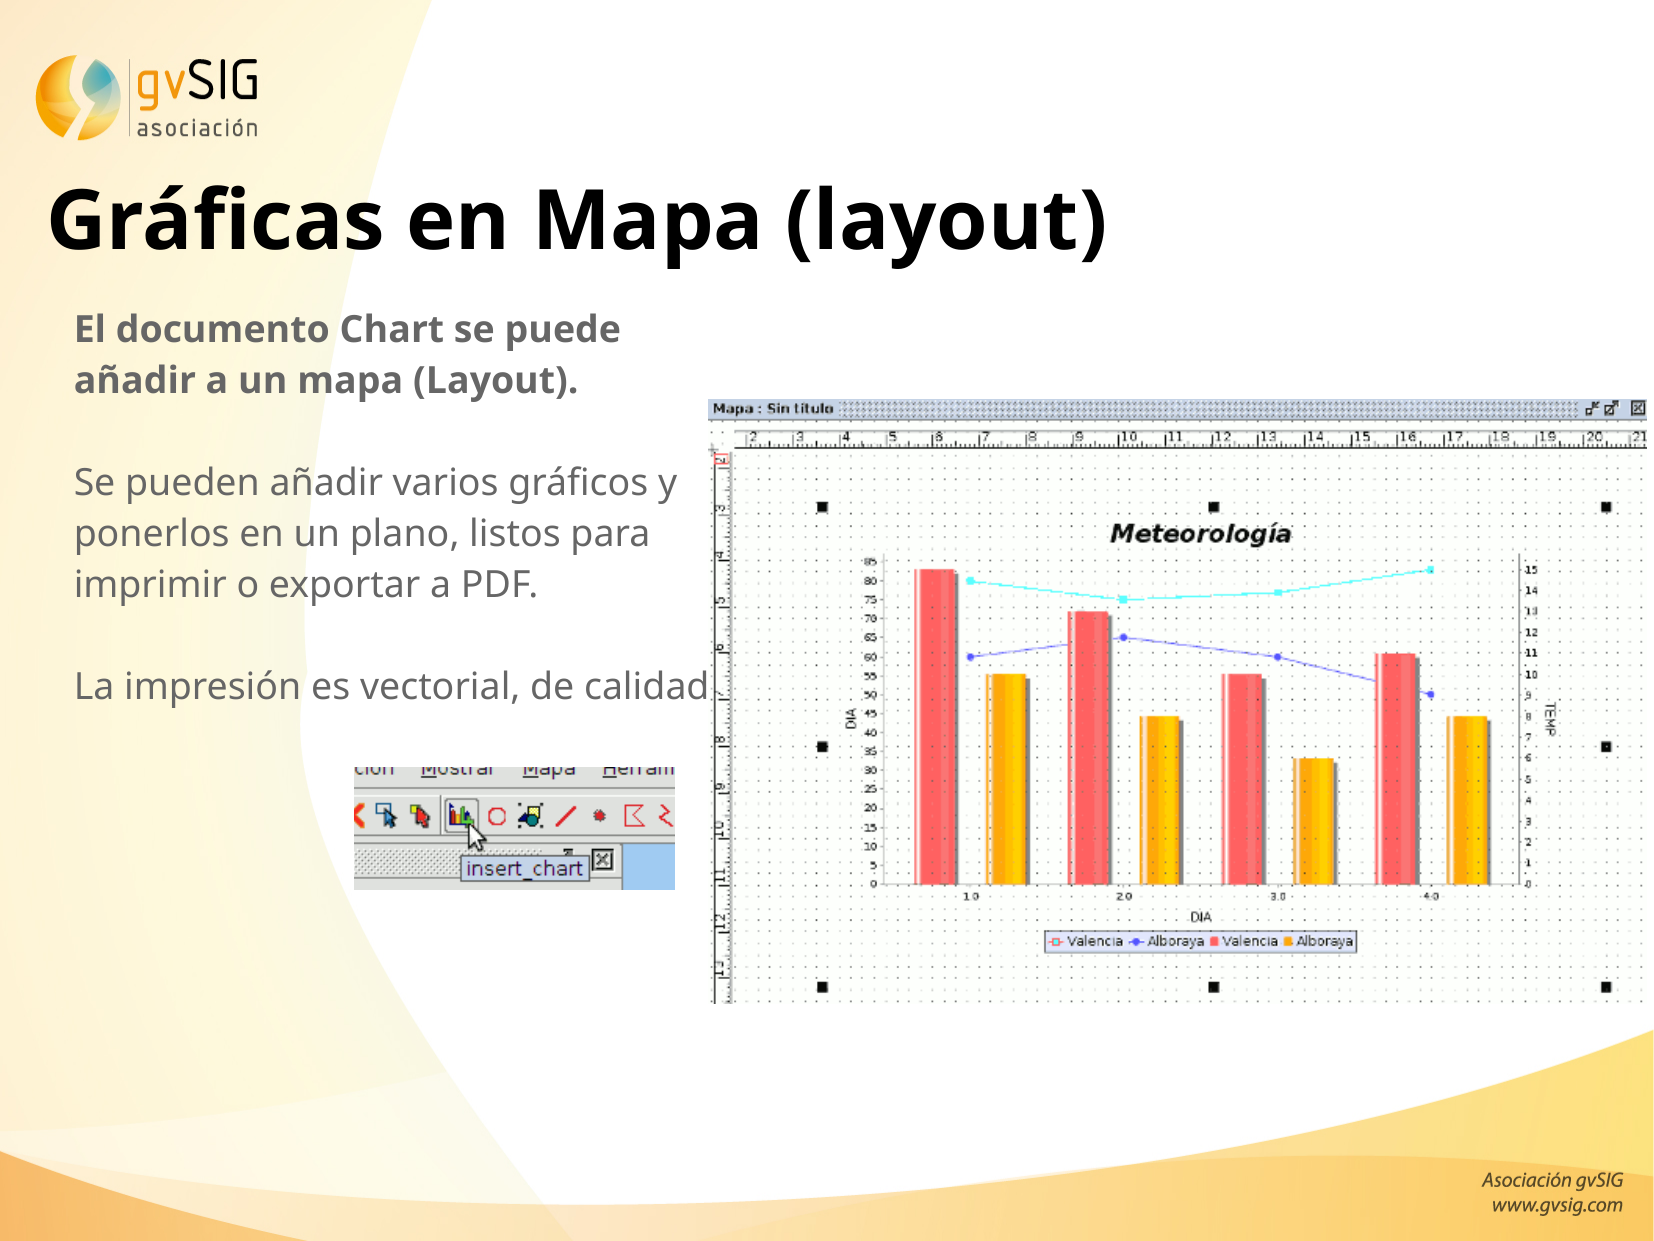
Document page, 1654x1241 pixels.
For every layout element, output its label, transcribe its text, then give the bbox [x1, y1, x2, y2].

picture [0, 0, 1654, 1241]
title Gráficas en Mapa (layout) [46, 170, 1534, 265]
text_box El documento Chart se puede añadir a un mapa (Layout). Se pueden añadir varios gráficos y ponerlos en un plano, listos para imprimir o exportar a PDF. La impresión es vectorial, de calidad. [59, 295, 739, 709]
